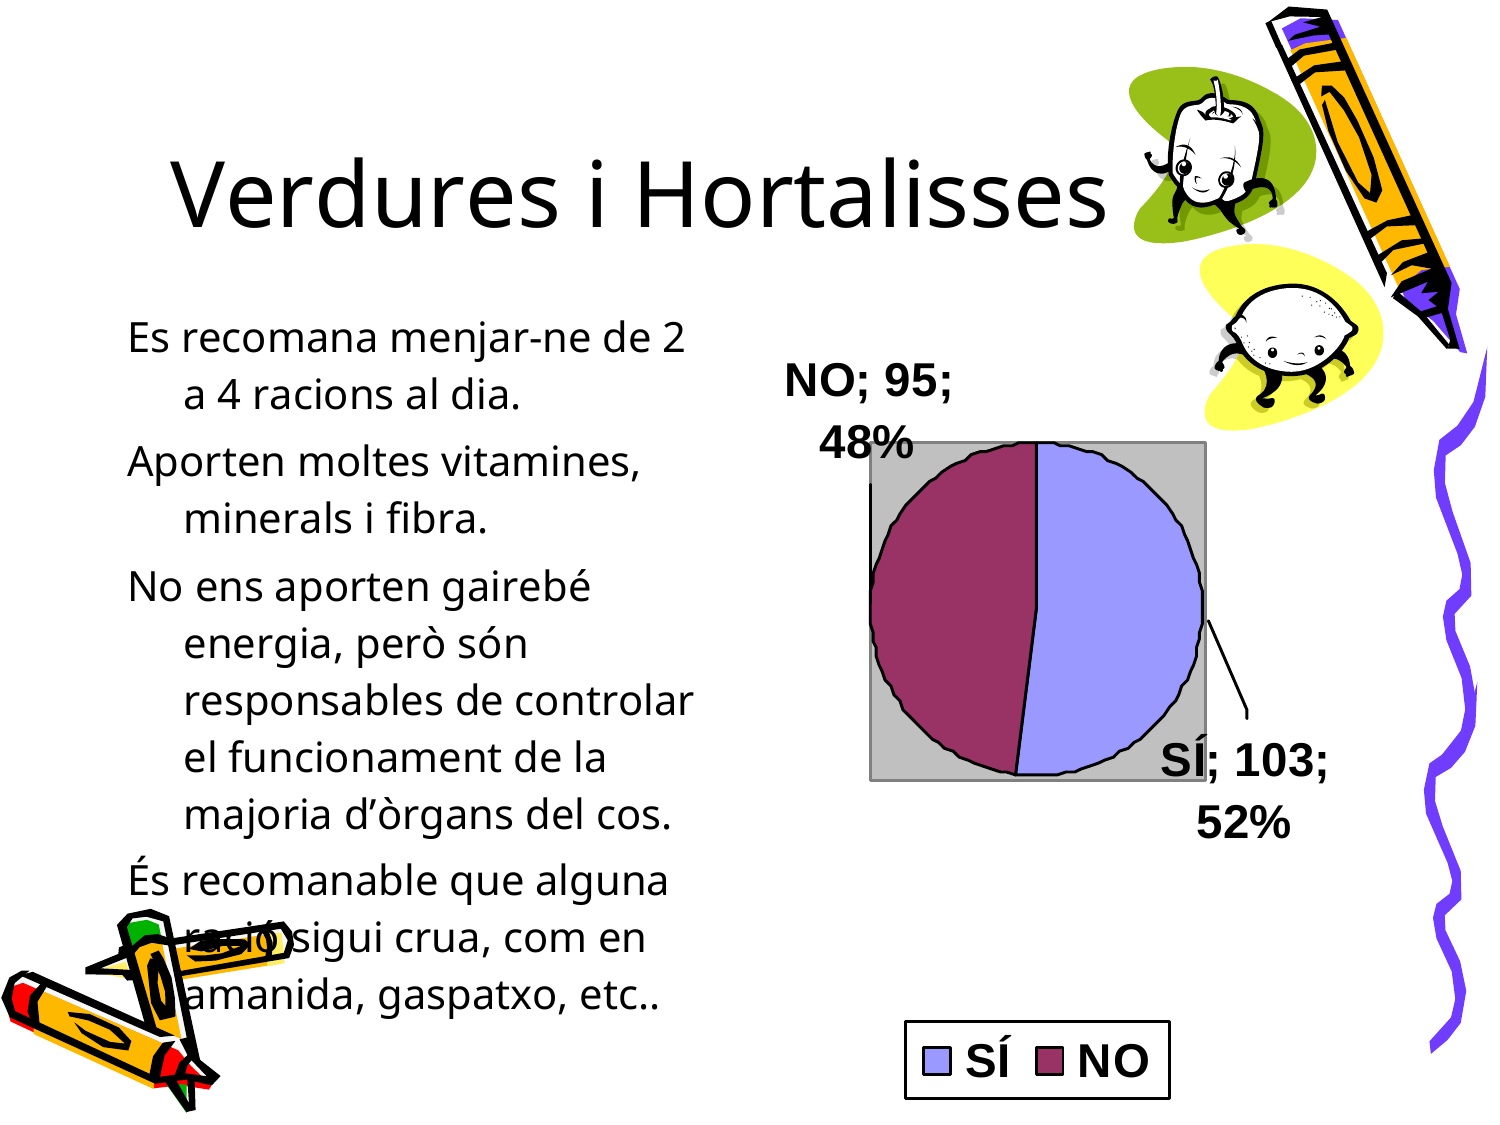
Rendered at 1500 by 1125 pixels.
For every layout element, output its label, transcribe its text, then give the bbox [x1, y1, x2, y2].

text_box Es recomana menjar-ne de 2 a 4 racions al dia. Aporten moltes vitamines, minerals i fibra. No ens aporten gairebé energia, però són responsables de controlar el funcionament de la majoria d’òrgans del cos. És recomanable que alguna ració sigui crua, com en amanida, gaspatxo, etc.. [112, 299, 336, 901]
title Verdures i Hortalisses [76, 0, 1204, 263]
picture [1128, 66, 1318, 190]
chart [336, 190, 1500, 1125]
